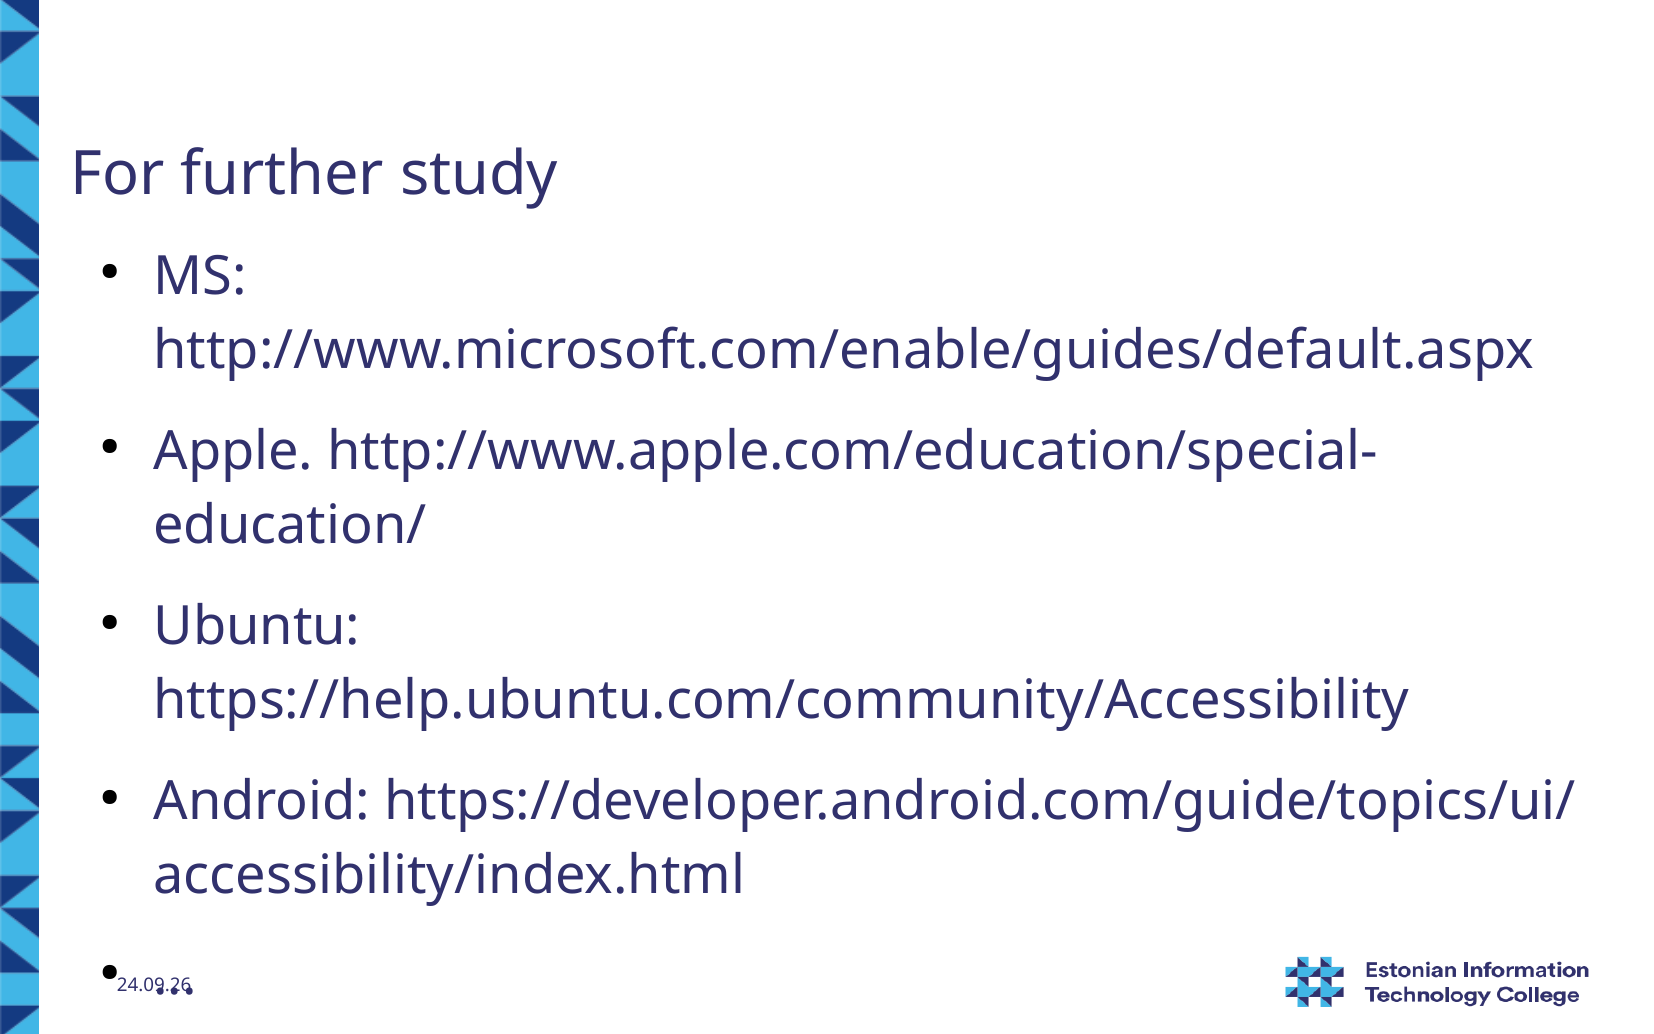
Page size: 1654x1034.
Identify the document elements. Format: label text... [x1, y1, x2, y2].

title For further study [70, 85, 1207, 258]
list MS: http://www.microsoft.com/enable/guides/default.aspx Apple. http://www.apple.com/education/special-education/ Ubuntu: https://help.ubuntu.com/community/Accessibility Android: https://developer.android.com/guide/topics/ui/ accessibility/index.html ... [82, 236, 1607, 923]
